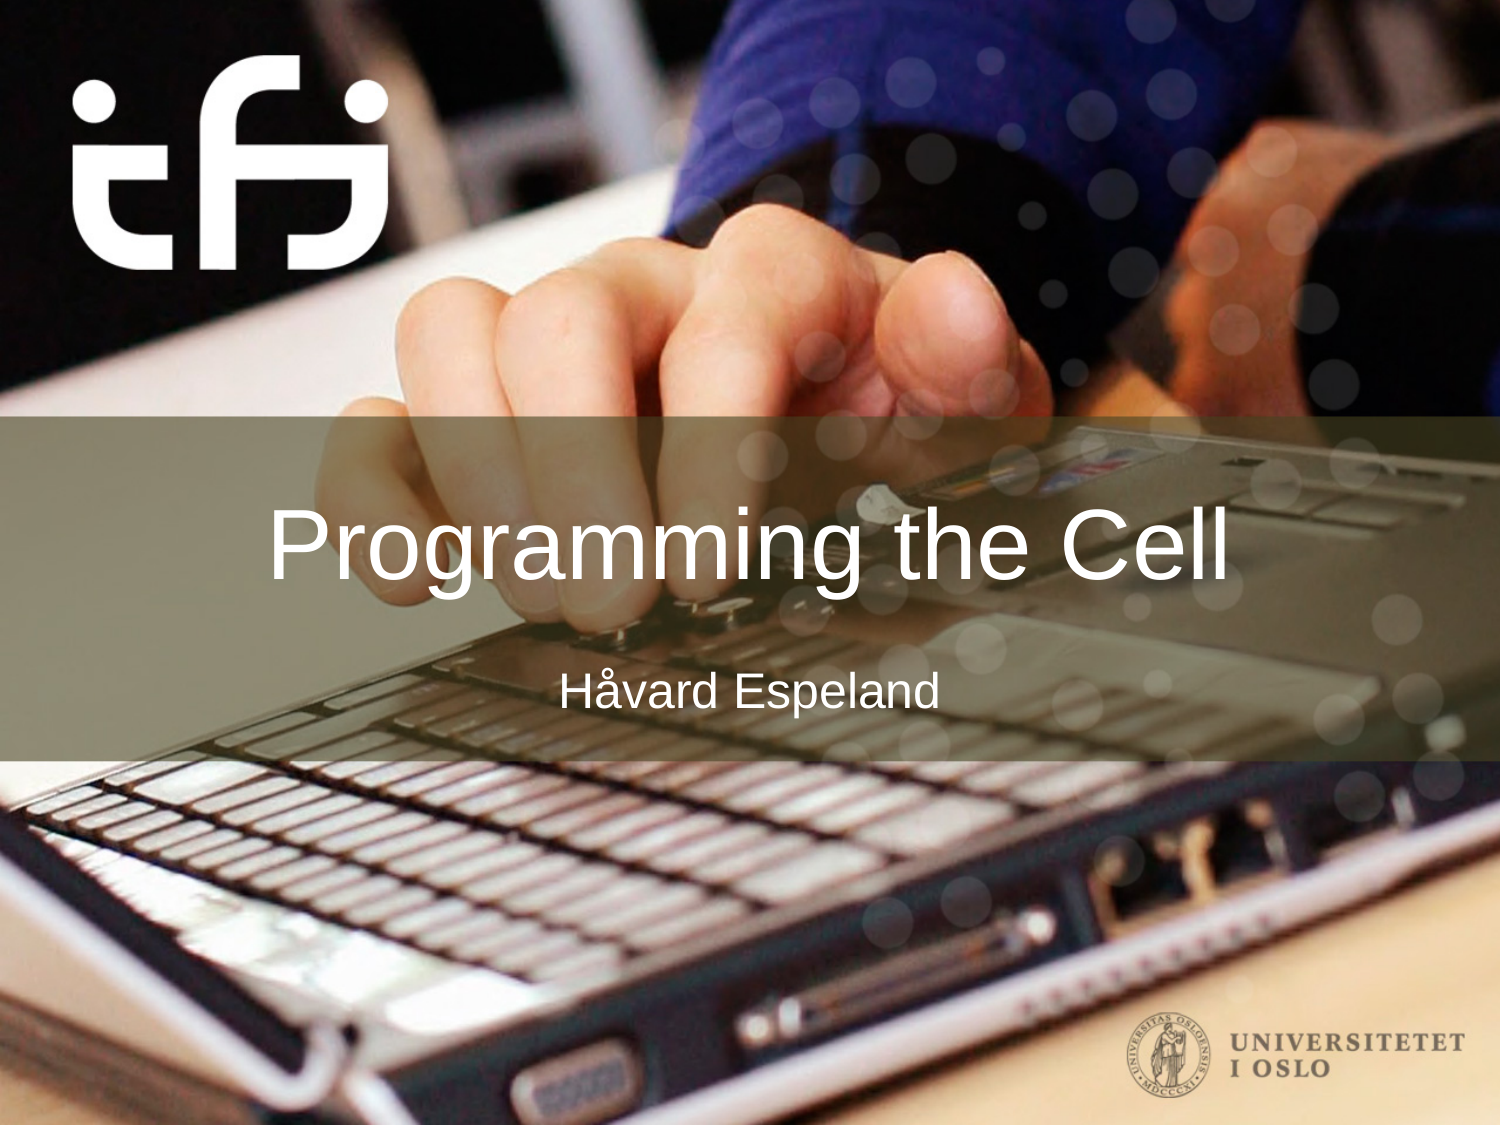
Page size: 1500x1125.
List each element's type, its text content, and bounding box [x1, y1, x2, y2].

text_box Programming the Cell [0, 471, 1500, 622]
picture [0, 0, 1500, 471]
picture [0, 622, 1500, 1125]
text_box Håvard Espeland [75, 651, 1426, 727]
